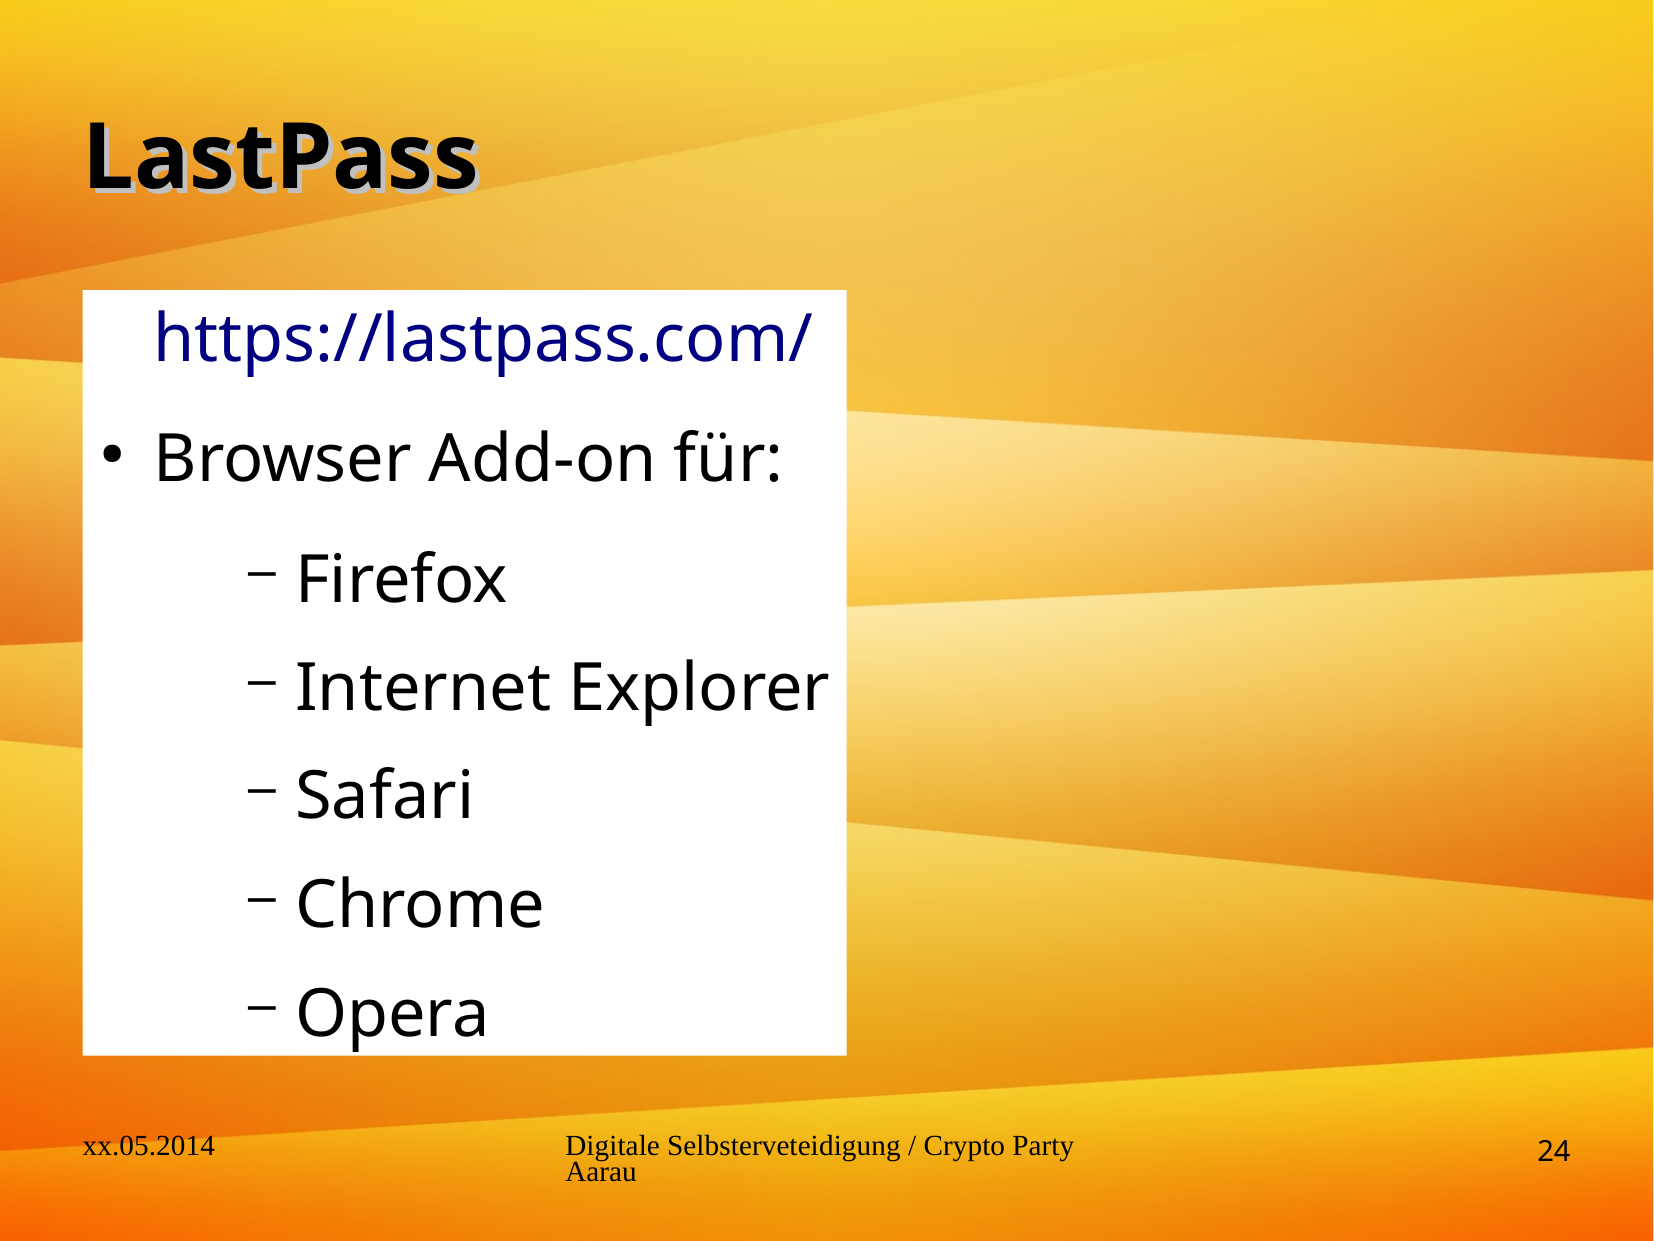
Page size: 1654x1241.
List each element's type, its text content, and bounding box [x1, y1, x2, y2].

picture [0, 0, 1654, 1241]
title LastPass [82, 49, 1571, 257]
list https://lastpass.com/ Browser Add-on für: Firefox Internet Explorer Safari Chrome Opera [82, 290, 847, 1010]
